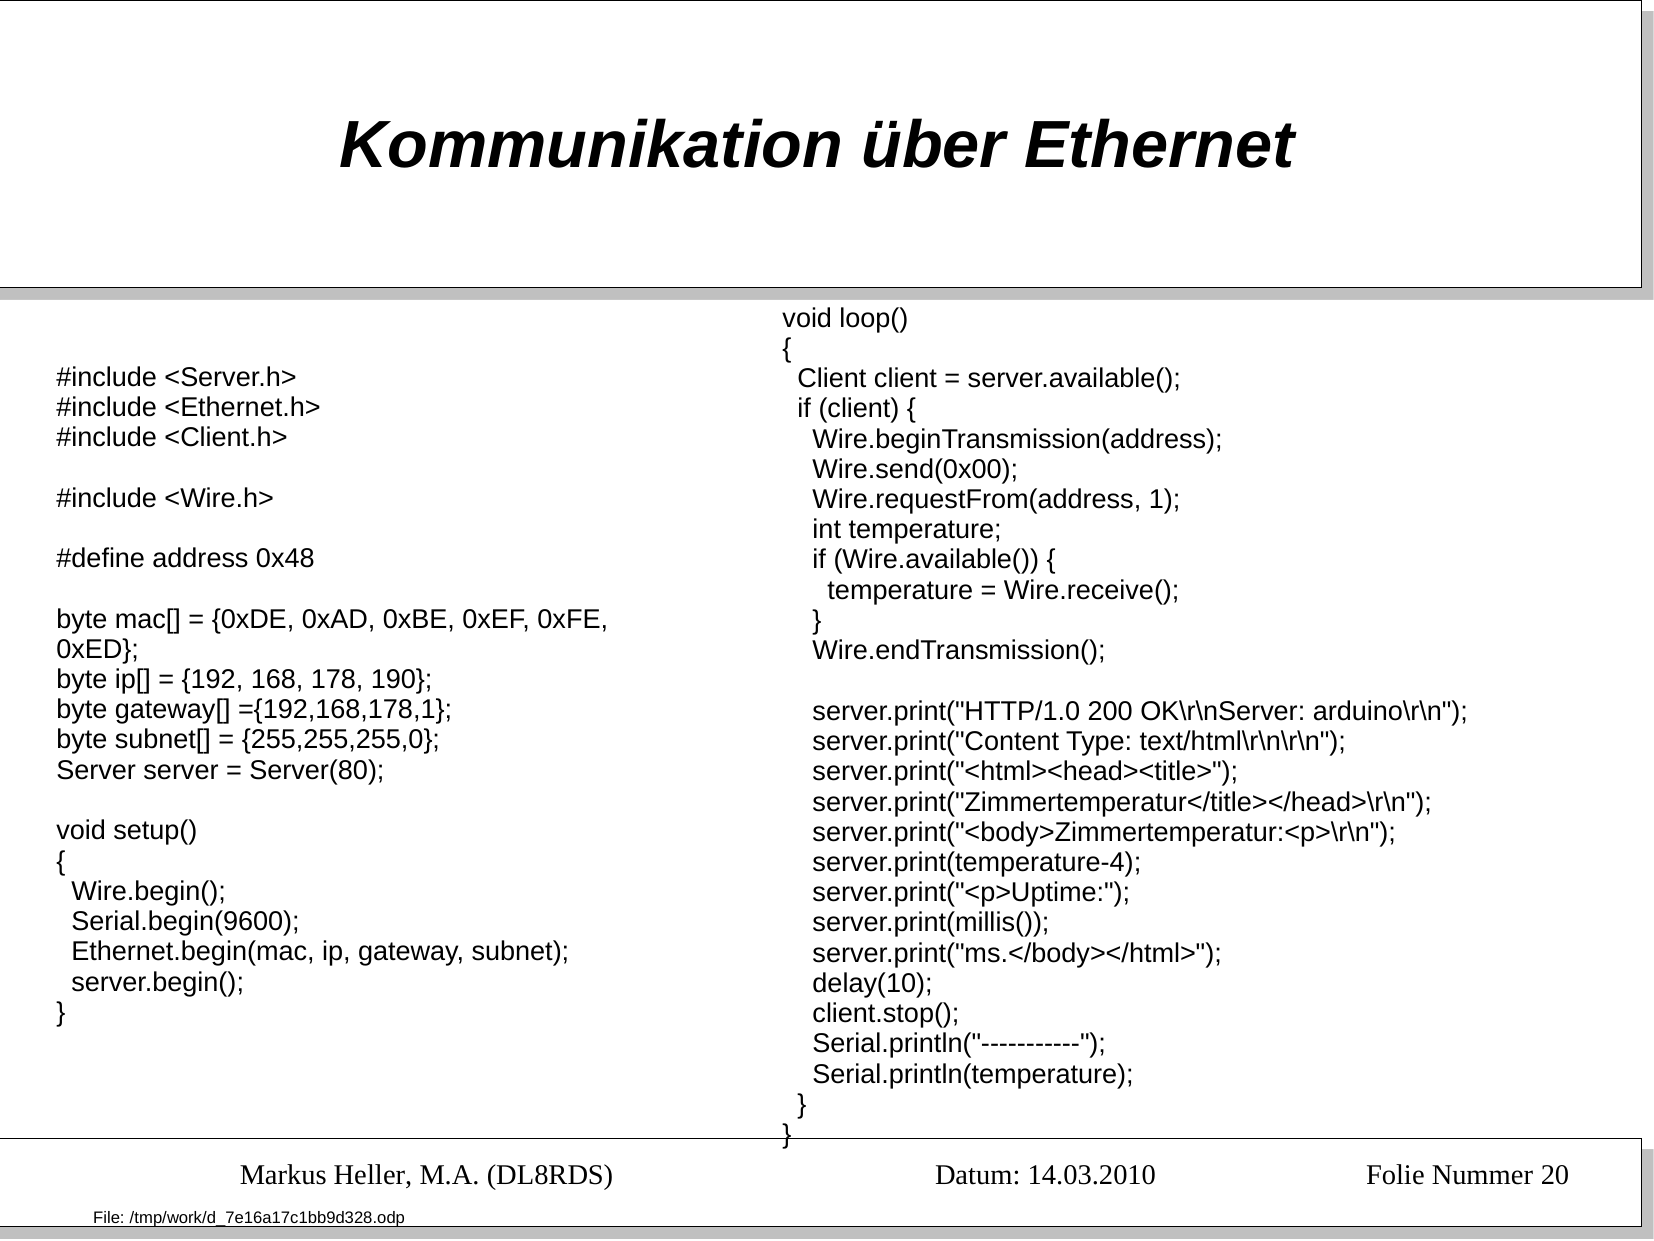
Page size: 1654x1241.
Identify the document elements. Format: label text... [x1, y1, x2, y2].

title Kommunikation über Ethernet [0, 0, 1654, 289]
text_box #include <Server.h> #include <Ethernet.h> #include <Client.h> #include <Wire.h> #define address 0x48 byte mac[] = {0xDE, 0xAD, 0xBE, 0xEF, 0xFE, 0xED}; byte ip[] = {192, 168, 178, 190}; byte gateway[] ={192,168,178,1}; byte subnet[] = {255,255,255,0}; Server server = Server(80); void setup() { Wire.begin(); Serial.begin(9600); Ethernet.begin(mac, ip, gateway, subnet); server.begin(); } [41, 354, 709, 1090]
text_box void loop() { Client client = server.available(); if (client) { Wire.beginTransmission(address); Wire.send(0x00); Wire.requestFrom(address, 1); int temperature; if (Wire.available()) { temperature = Wire.receive(); } Wire.endTransmission(); server.print("HTTP/1.0 200 OK\r\nServer: arduino\r\n"); server.print("Content Type: text/html\r\n\r\n"); server.print("<html><head><title>"); server.print("Zimmertemperatur</title></head>\r\n"); server.print("<body>Zimmertemperatur:<p>\r\n"); server.print(temperature-4); server.print("<p>Uptime:"); server.print(millis()); server.print("ms.</body></html>"); delay(10); client.stop(); Serial.println("-----------"); Serial.println(temperature); } } [767, 295, 1502, 1151]
